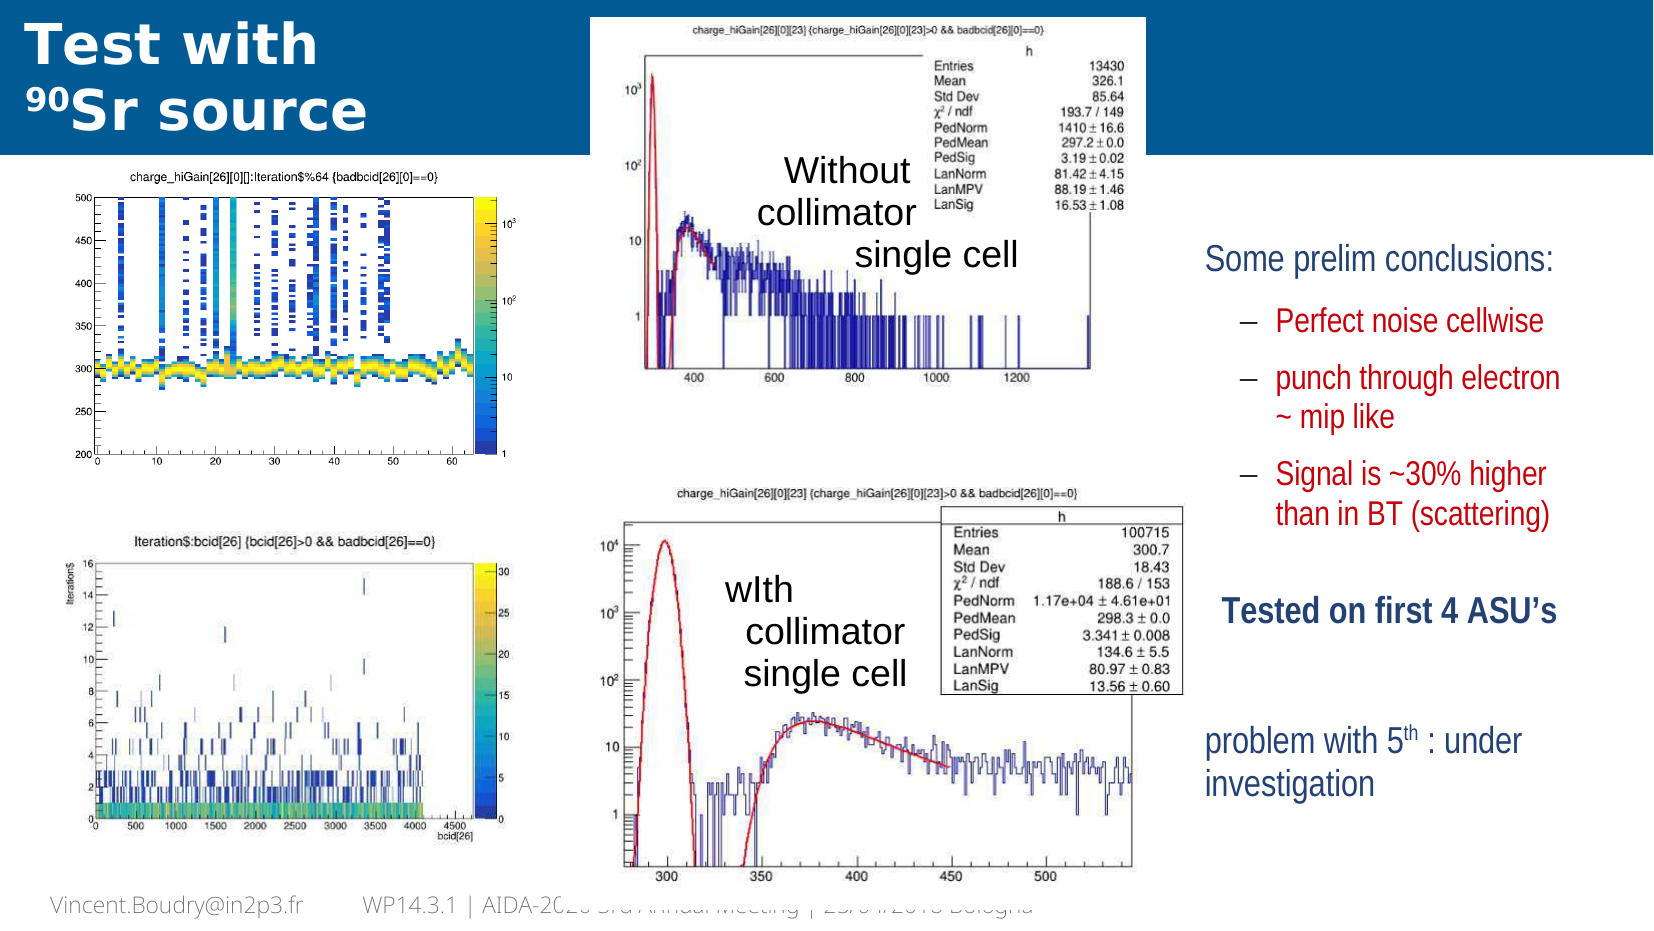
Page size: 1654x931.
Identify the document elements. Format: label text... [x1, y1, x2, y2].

picture [561, 479, 1195, 910]
list Some prelim conclusions: Perfect noise cellwise punch through electron ~ mip like Signal is ~30% higher than in BT (scattering) Tested on first 4 ASU’s problem with 5th : under investigation [1204, 236, 1654, 843]
picture [47, 165, 520, 486]
title Test with 90Sr source [24, 12, 1635, 144]
picture [49, 531, 520, 851]
picture [590, 17, 1146, 408]
